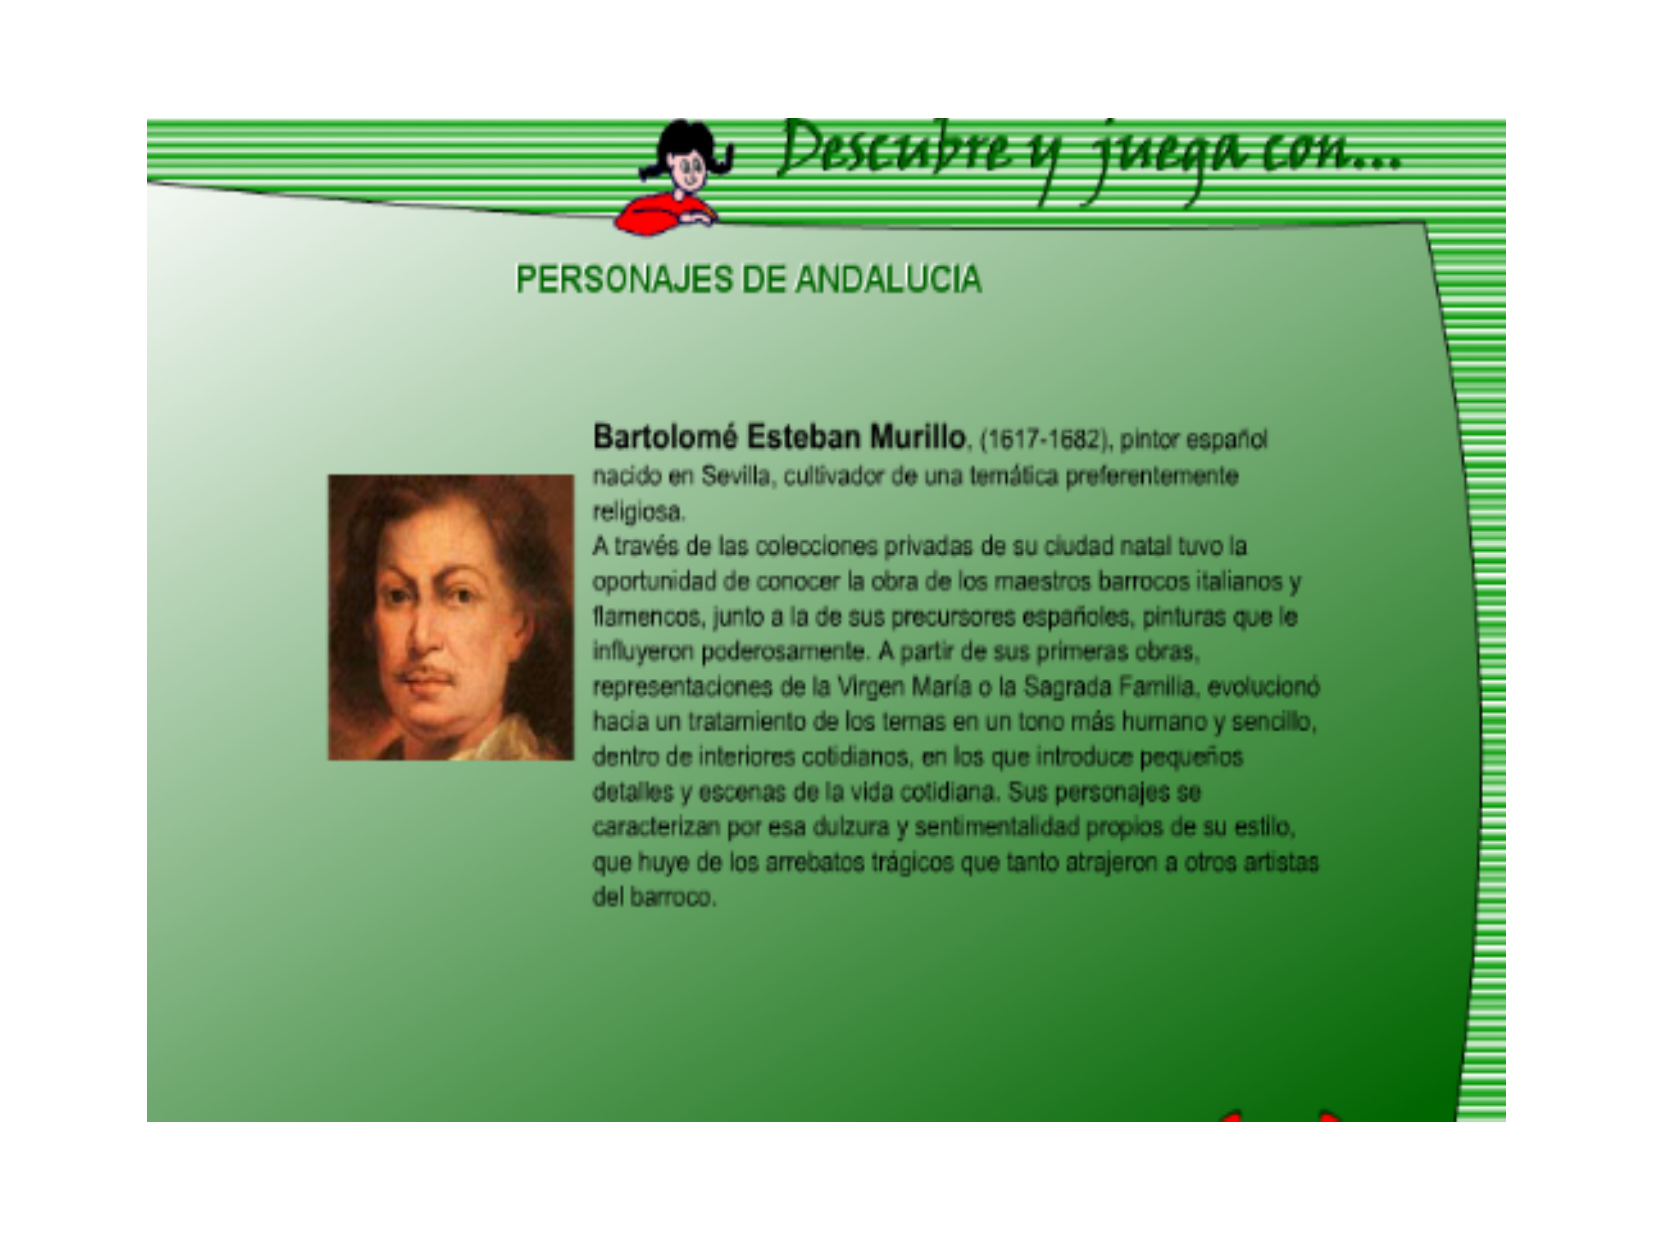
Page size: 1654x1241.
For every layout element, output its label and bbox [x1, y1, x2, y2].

picture [147, 118, 1506, 1123]
